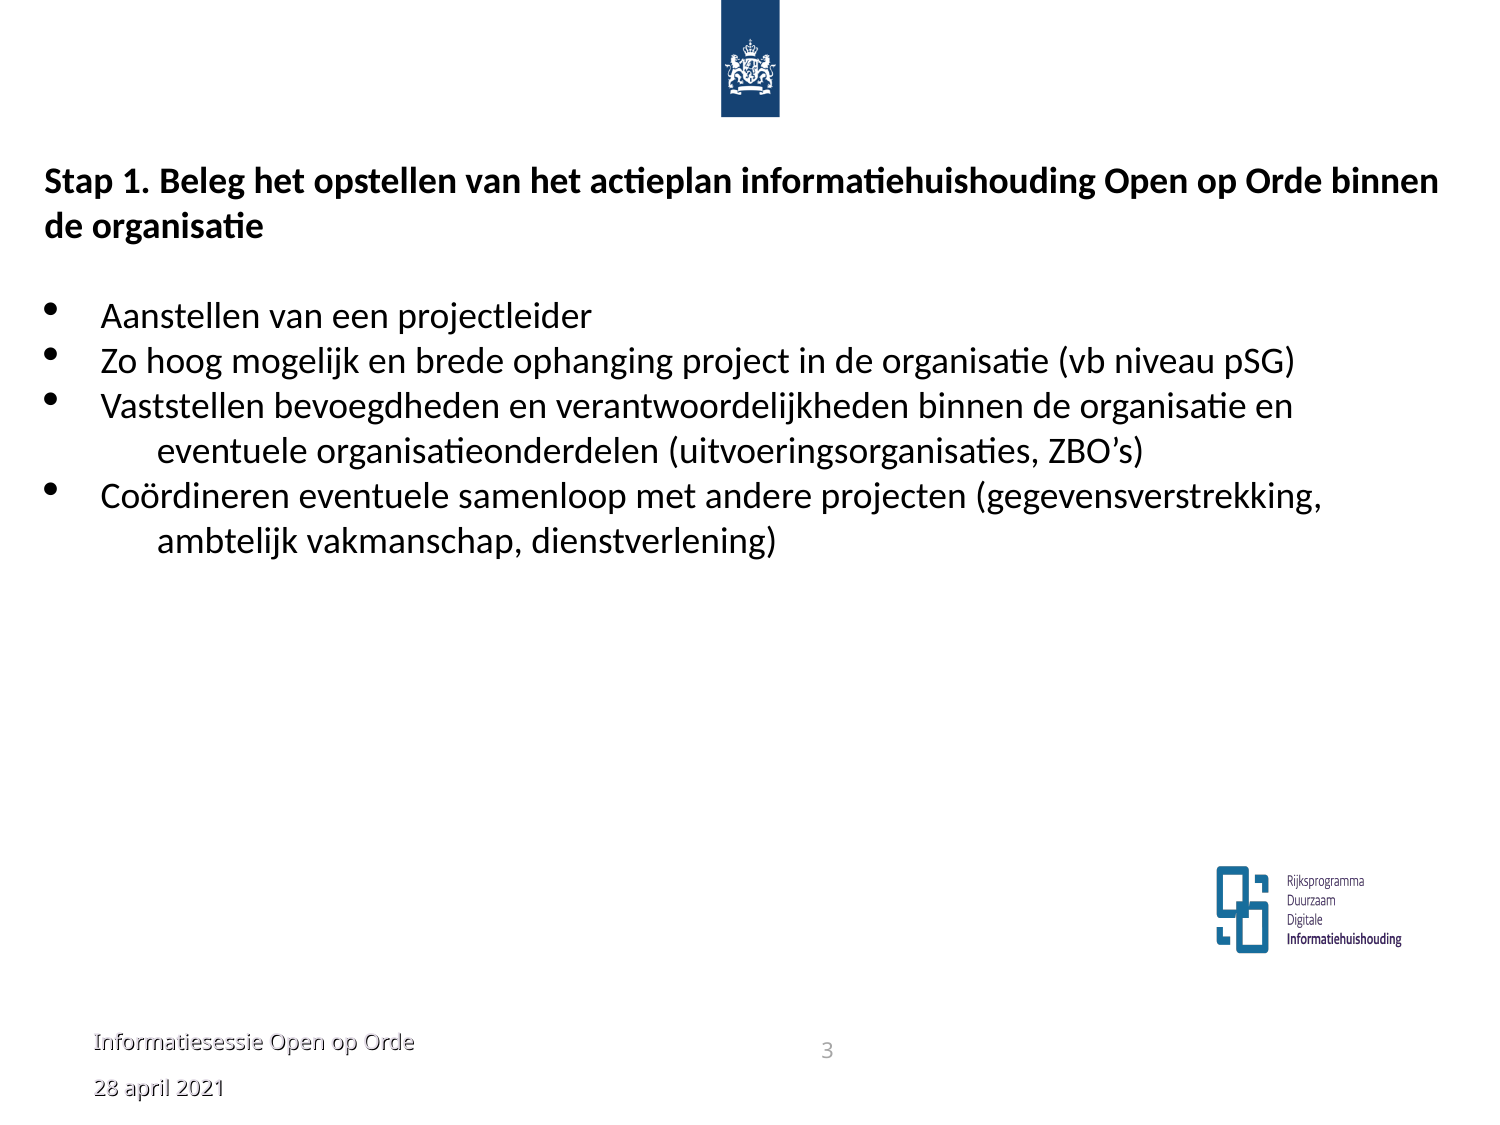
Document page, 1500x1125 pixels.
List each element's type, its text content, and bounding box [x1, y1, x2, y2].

text_box Stap 1. Beleg het opstellen van het actieplan informatiehuishouding Open op Orde binnen de organisatie Aanstellen van een projectleider Zo hoog mogelijk en brede ophanging project in de organisatie (vb niveau pSG) Vaststellen bevoegdheden en verantwoordelijkheden binnen de organisatie en eventuele organisatieonderdelen (uitvoeringsorganisaties, ZBO’s) Coördineren eventuele samenloop met andere projecten (gegevensverstrekking, ambtelijk vakmanschap, dienstverlening) [29, 149, 1459, 569]
text_box 3 [806, 1020, 1423, 1074]
text_box Informatiesessie Open op Orde [78, 1020, 694, 1074]
text_box 28 april 2021 [78, 1074, 694, 1117]
